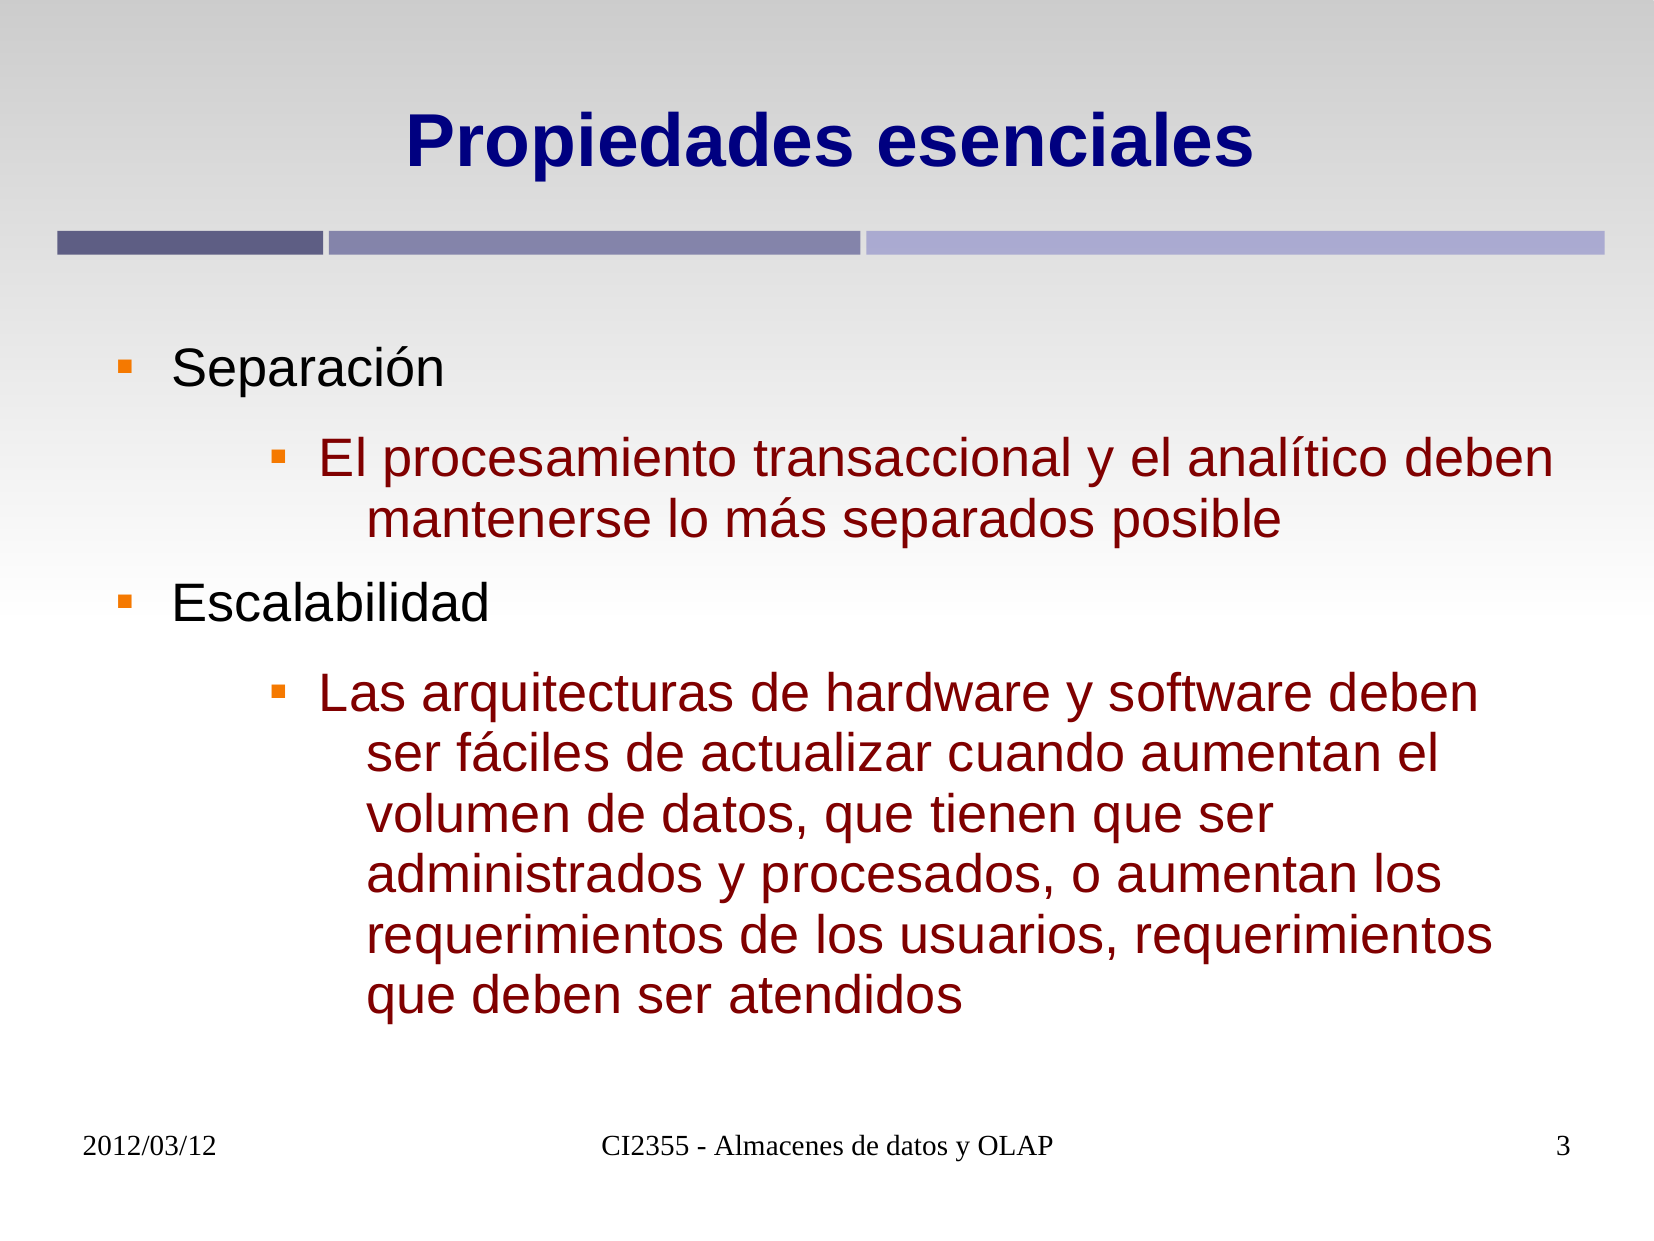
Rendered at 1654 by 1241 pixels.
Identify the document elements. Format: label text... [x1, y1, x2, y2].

list Separación El procesamiento transaccional y el analítico deben mantenerse lo más separados posible Escalabilidad Las arquitecturas de hardware y software deben ser fáciles de actualizar cuando aumentan el volumen de datos, que tienen que ser administrados y procesados, o aumentan los requerimientos de los usuarios, requerimientos que deben ser atendidos [82, 337, 1571, 1109]
title Propiedades esenciales [86, 55, 1576, 226]
